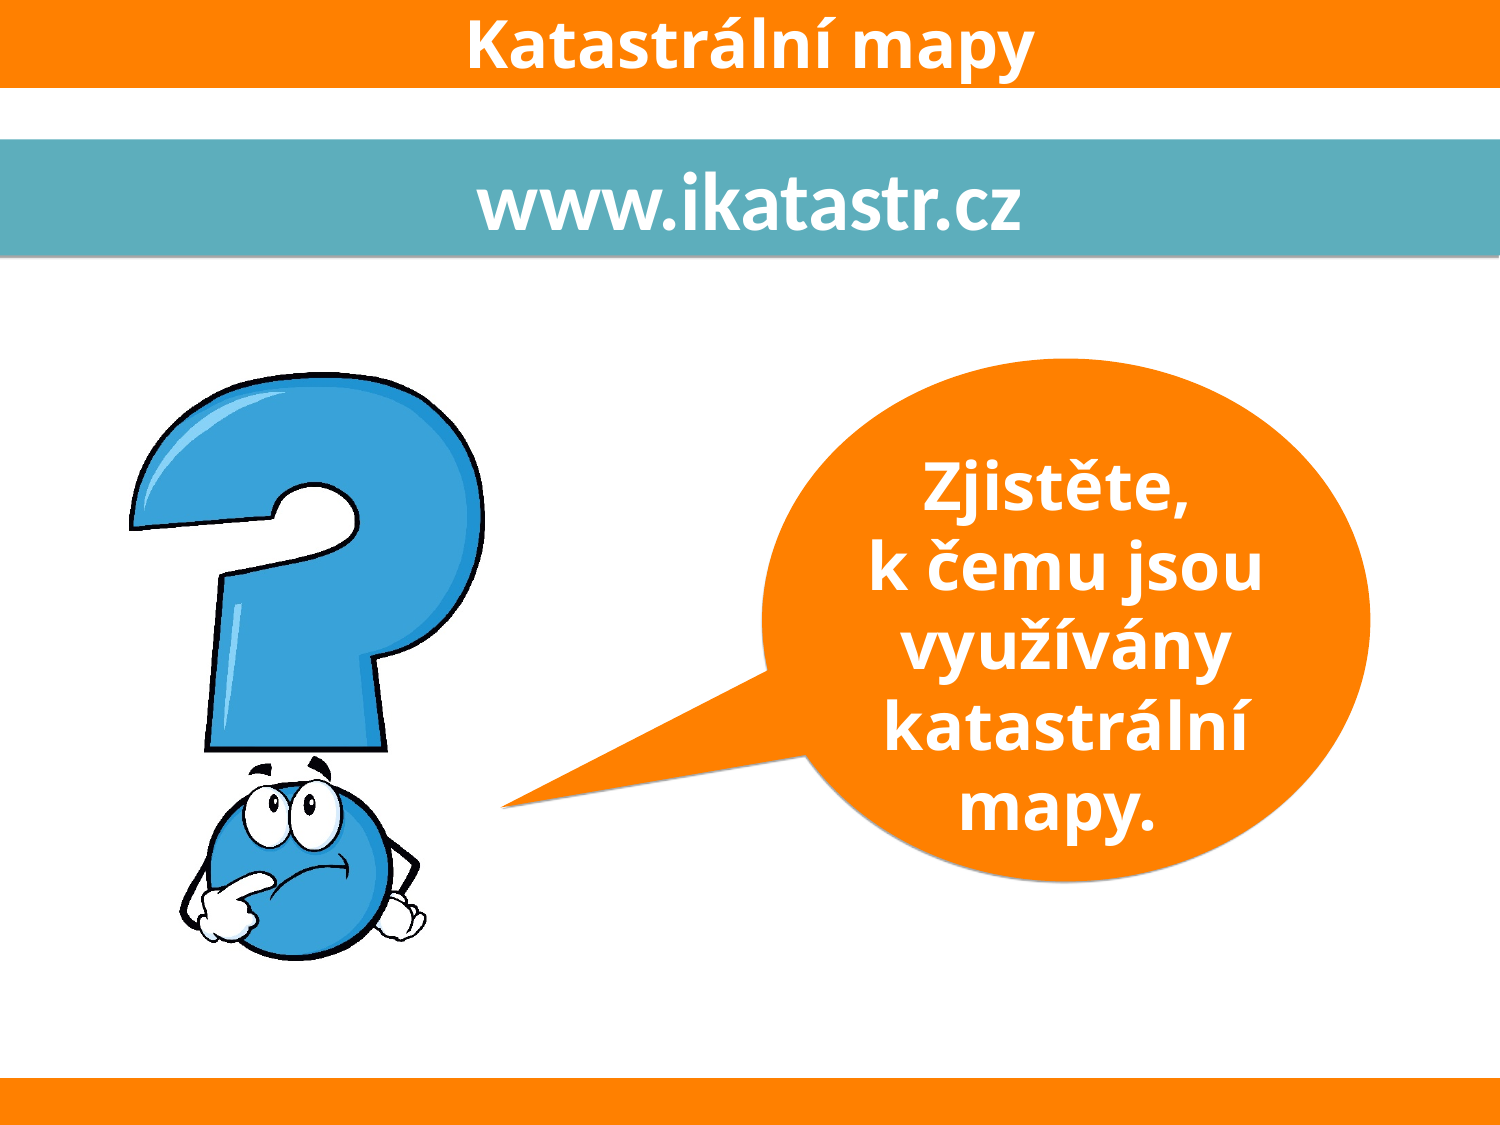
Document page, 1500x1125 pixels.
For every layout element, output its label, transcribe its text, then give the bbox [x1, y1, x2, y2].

picture [129, 372, 485, 961]
text_box www.ikatastr.cz [0, 139, 1500, 256]
text_box Zjistěte, k čemu jsou využívány katastrální mapy. [500, 358, 1371, 882]
text_box [0, 1078, 1500, 1125]
text_box Katastrální mapy [0, 0, 1500, 88]
